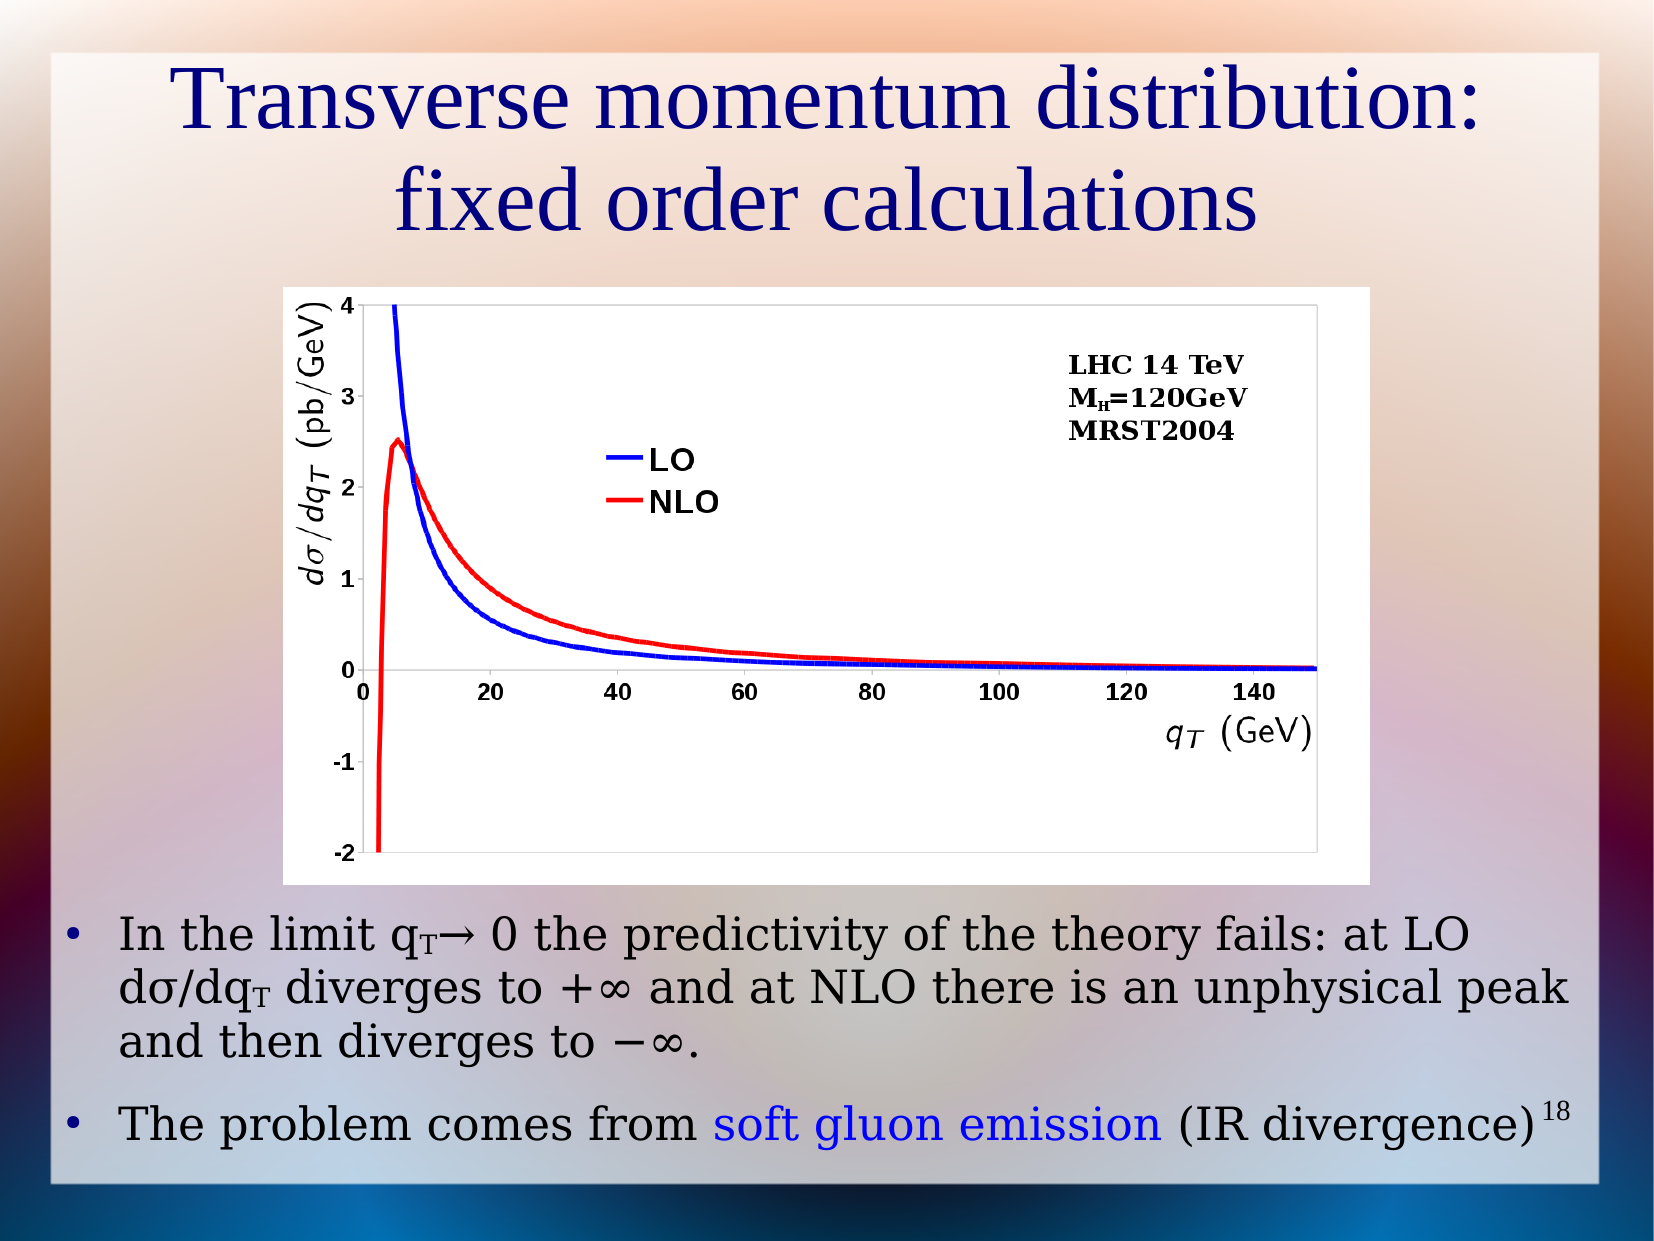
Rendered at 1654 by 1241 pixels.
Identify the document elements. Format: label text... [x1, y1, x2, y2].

title Transverse momentum distribution: fixed order calculations [121, 45, 1534, 253]
list In the limit qT→ 0 the predictivity of the theory fails: at LO dσ/dqT diverges to +∞ and at NLO there is an unphysical peak and then diverges to −∞. The problem comes from soft gluon emission (IR divergence) [47, 908, 1583, 1205]
picture [0, 0, 1654, 1241]
